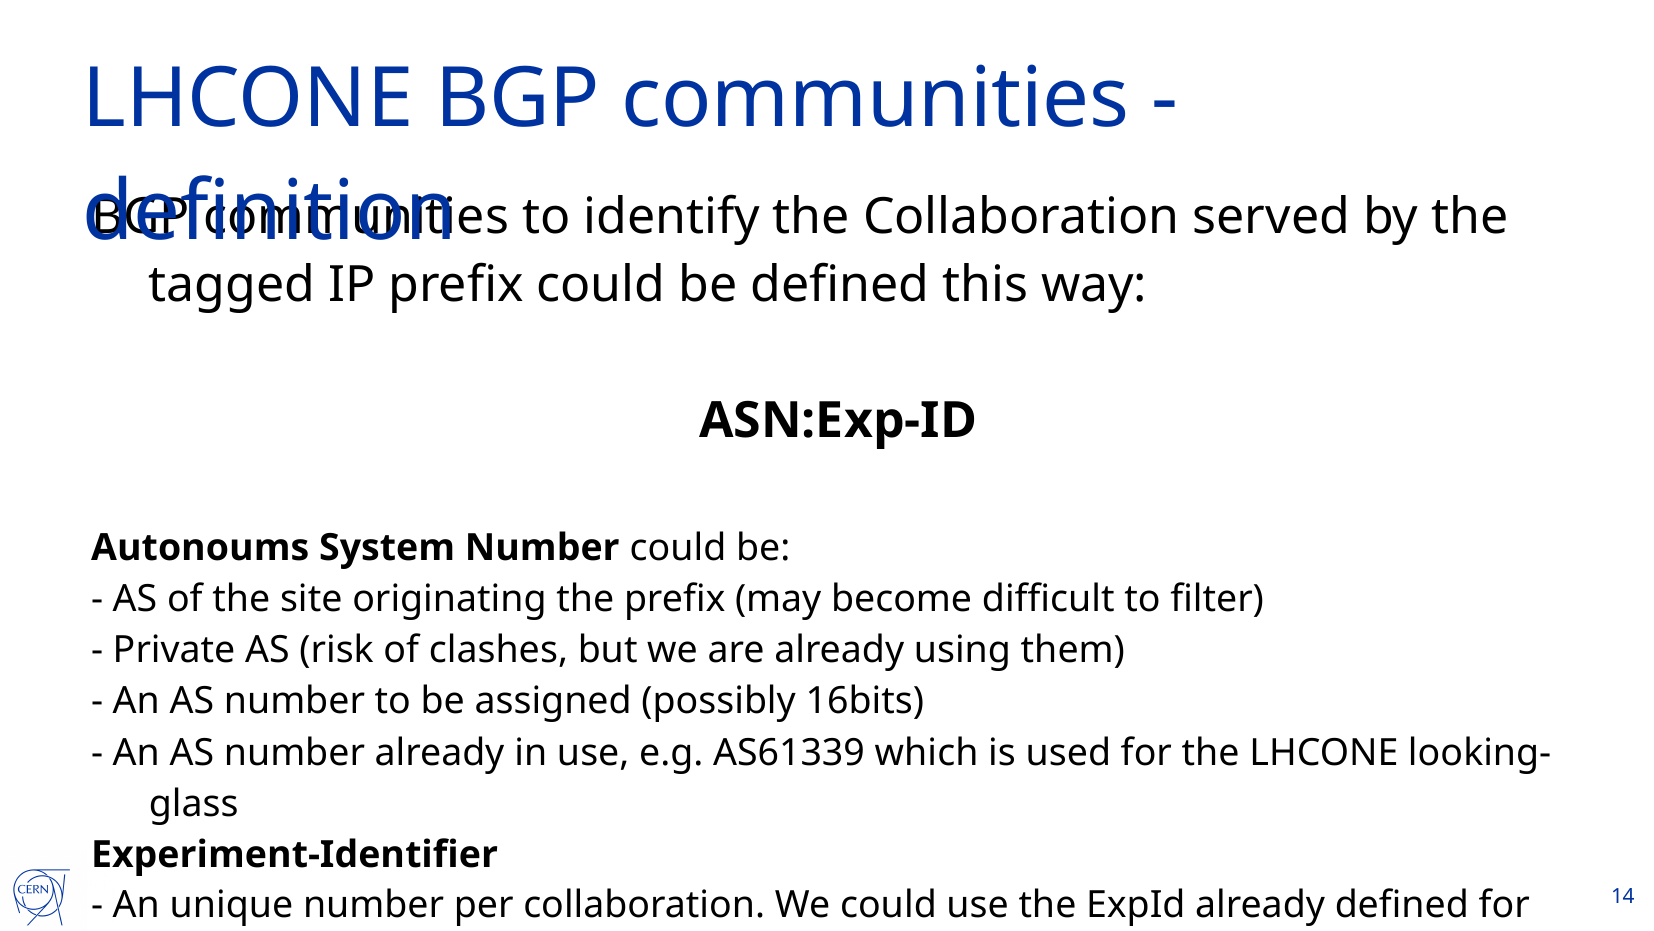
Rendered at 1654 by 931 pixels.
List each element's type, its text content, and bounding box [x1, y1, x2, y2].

text_box BGP communities to identify the Collaboration served by the tagged IP prefix could be defined this way: ASN:Exp-ID Autonoums System Number could be: - AS of the site originating the prefix (may become difficult to filter) - Private AS (risk of clashes, but we are already using them) - An AS number to be assigned (possibly 16bits) - An AS number already in use, e.g. AS61339 which is used for the LHCONE looking-glass Experiment-Identifier - An unique number per collaboration. We could use the ExpId already defined for SciTags [76, 172, 1601, 931]
picture [0, 850, 76, 931]
title LHCONE BGP communities - definition [82, 37, 1571, 166]
